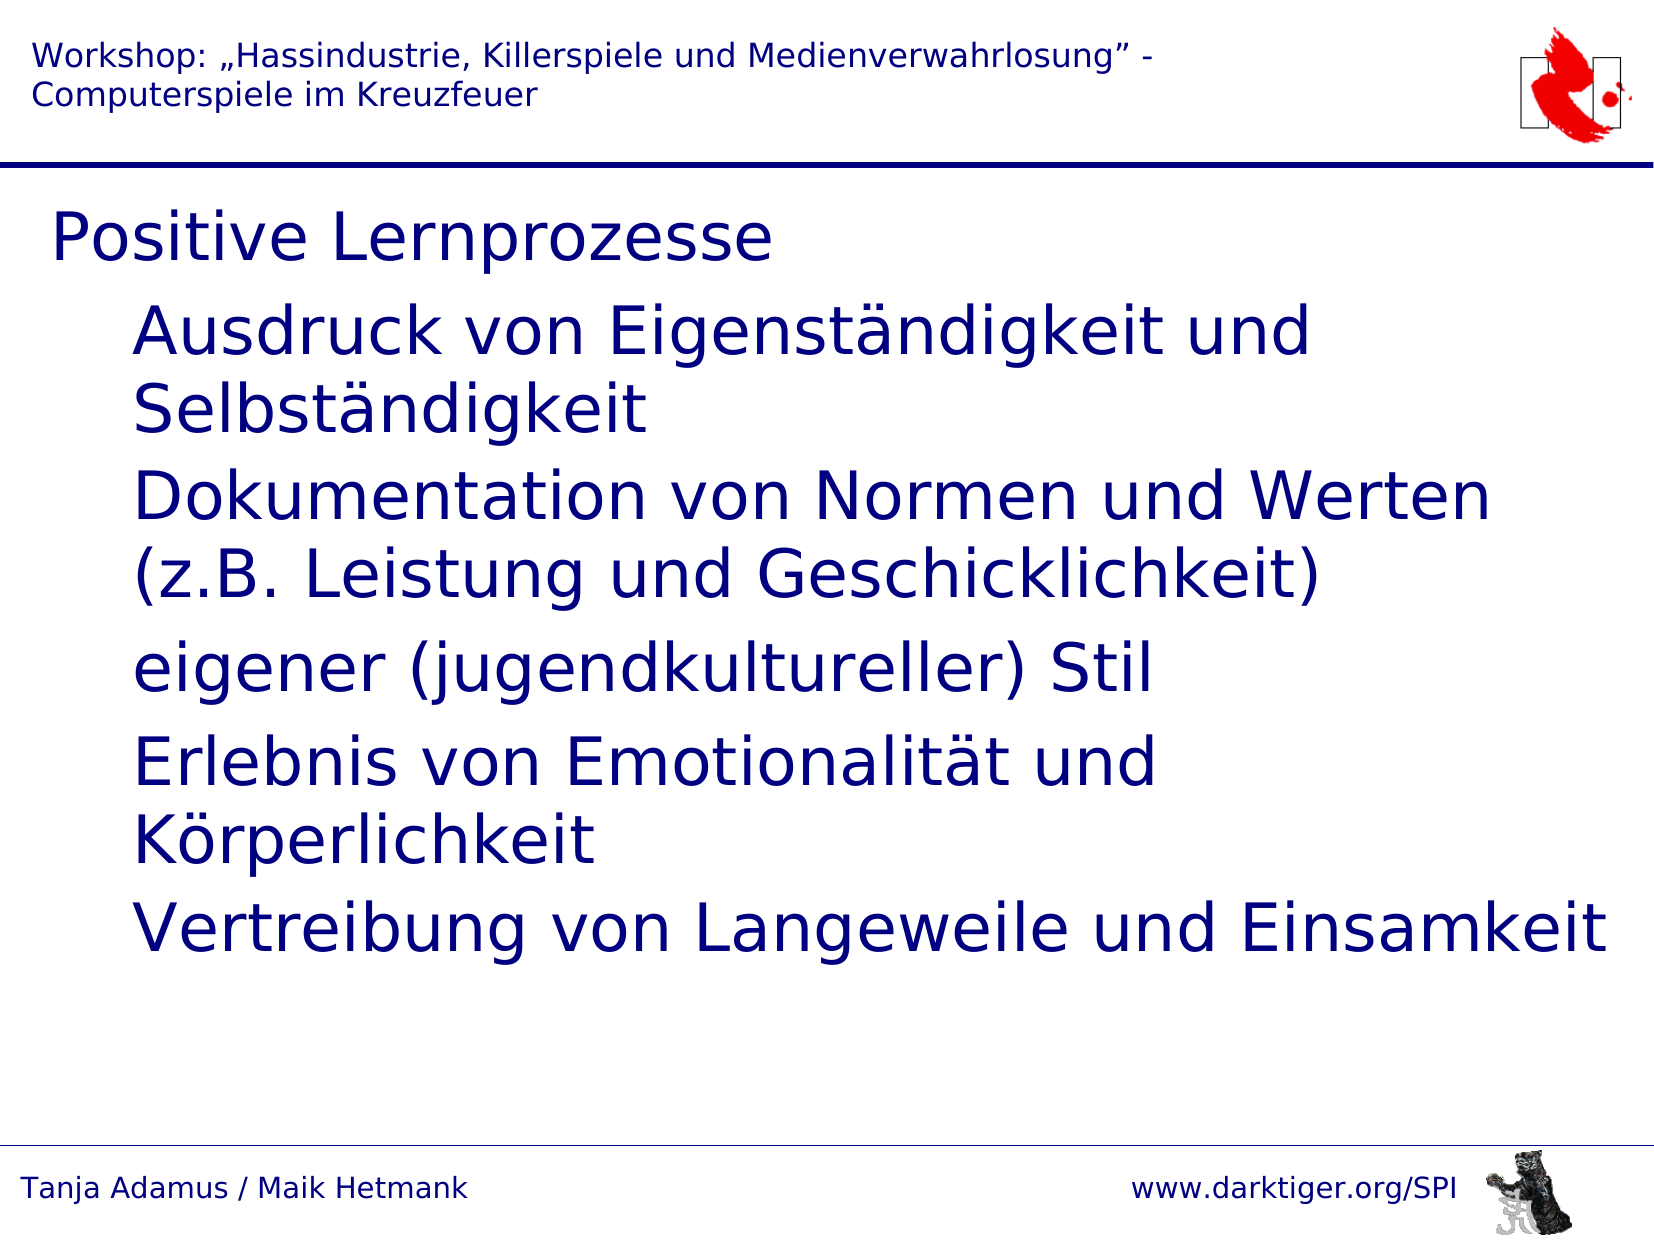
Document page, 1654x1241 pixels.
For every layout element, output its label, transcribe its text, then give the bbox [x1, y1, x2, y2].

text_box Erlebnis von Emotionalität und Körperlichkeit [118, 716, 1625, 881]
text_box Dokumentation von Normen und Werten (z.B. Leistung und Geschicklichkeit) [118, 450, 1625, 621]
text_box eigener (jugendkultureller) Stil [118, 621, 1625, 715]
text_box Workshop: „Hassindustrie, Killerspiele und Medienverwahrlosung” - Computerspiele im Kreuzfeuer [16, 29, 1418, 178]
text_box Ausdruck von Eigenständigkeit und Selbständigkeit [118, 285, 1625, 450]
picture [1503, 16, 1632, 148]
picture [1486, 1150, 1572, 1235]
text_box Positive Lernprozesse [35, 190, 1565, 284]
text_box Vertreibung von Langeweile und Einsamkeit [118, 881, 1625, 975]
